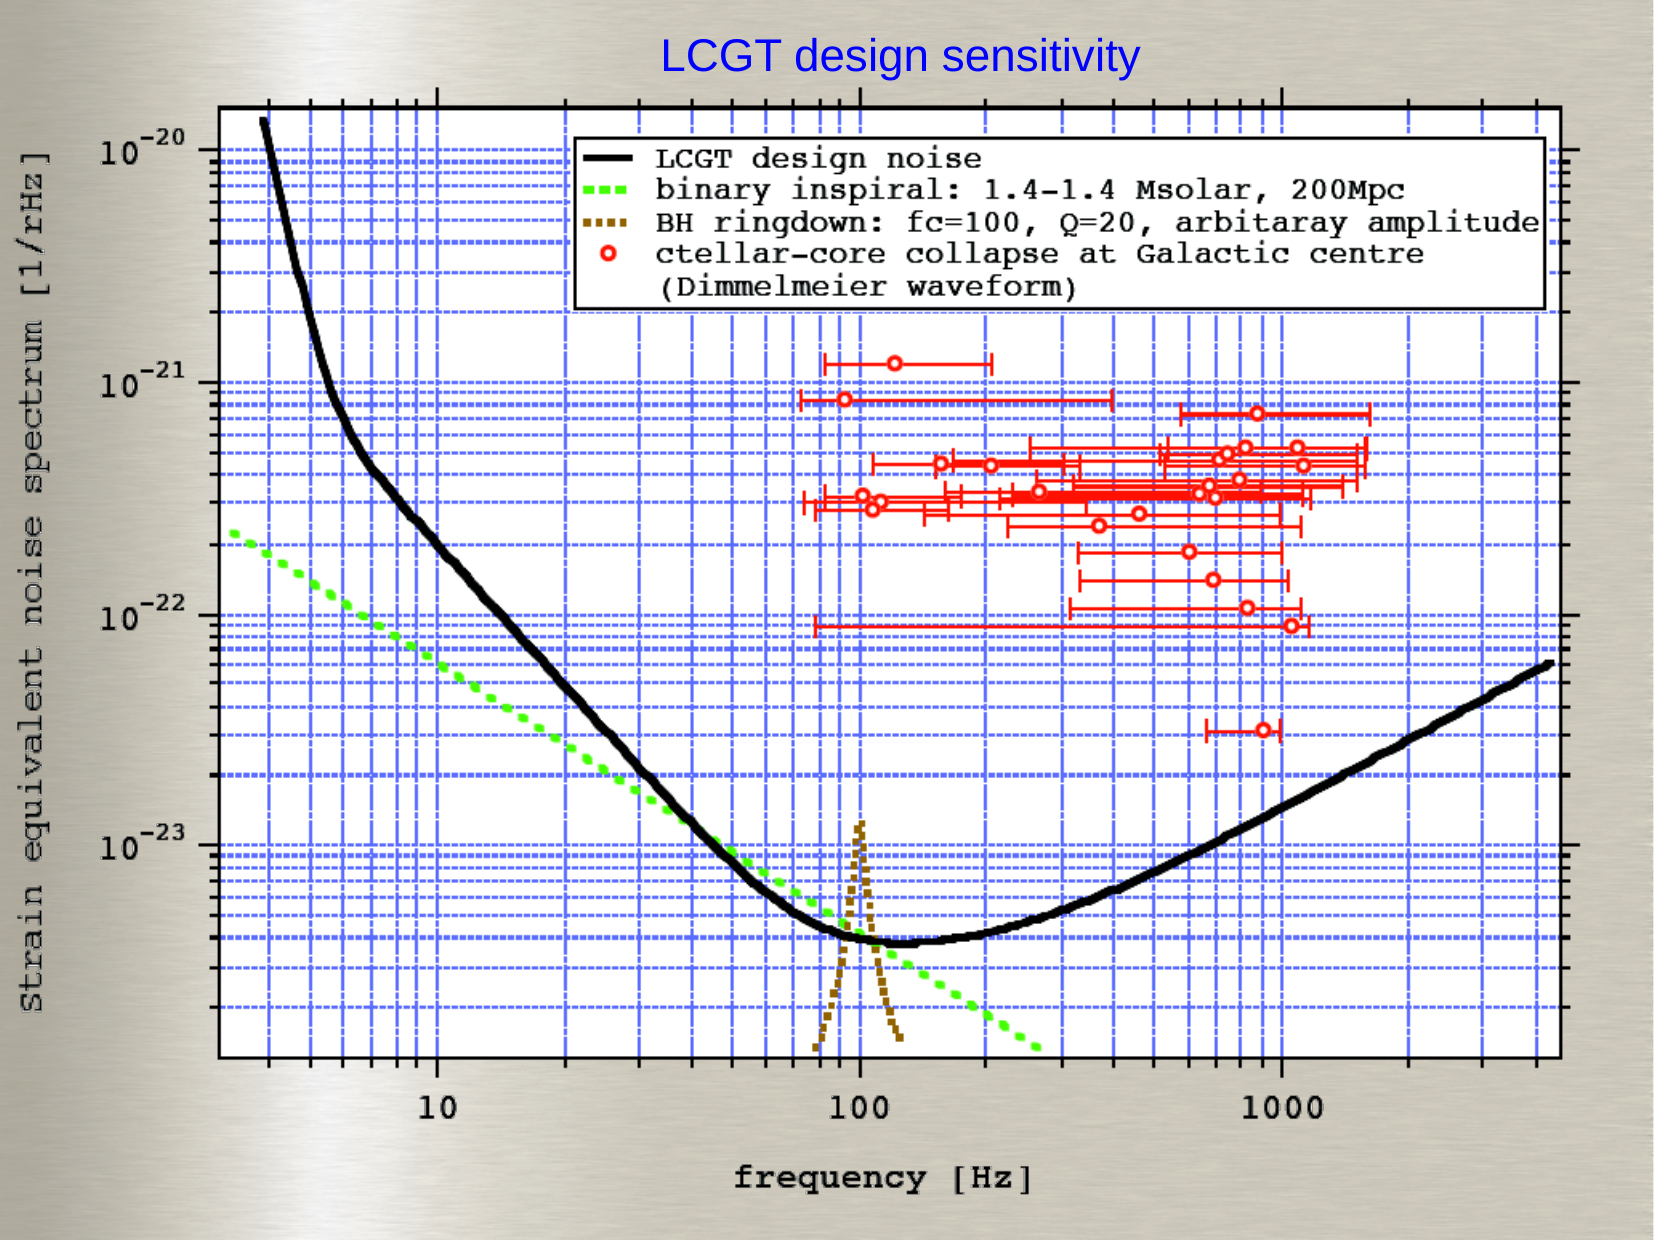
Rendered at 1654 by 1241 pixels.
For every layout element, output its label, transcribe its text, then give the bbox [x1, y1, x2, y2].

picture [0, 0, 1654, 1240]
text_box LCGT design sensitivity [645, 23, 1147, 90]
